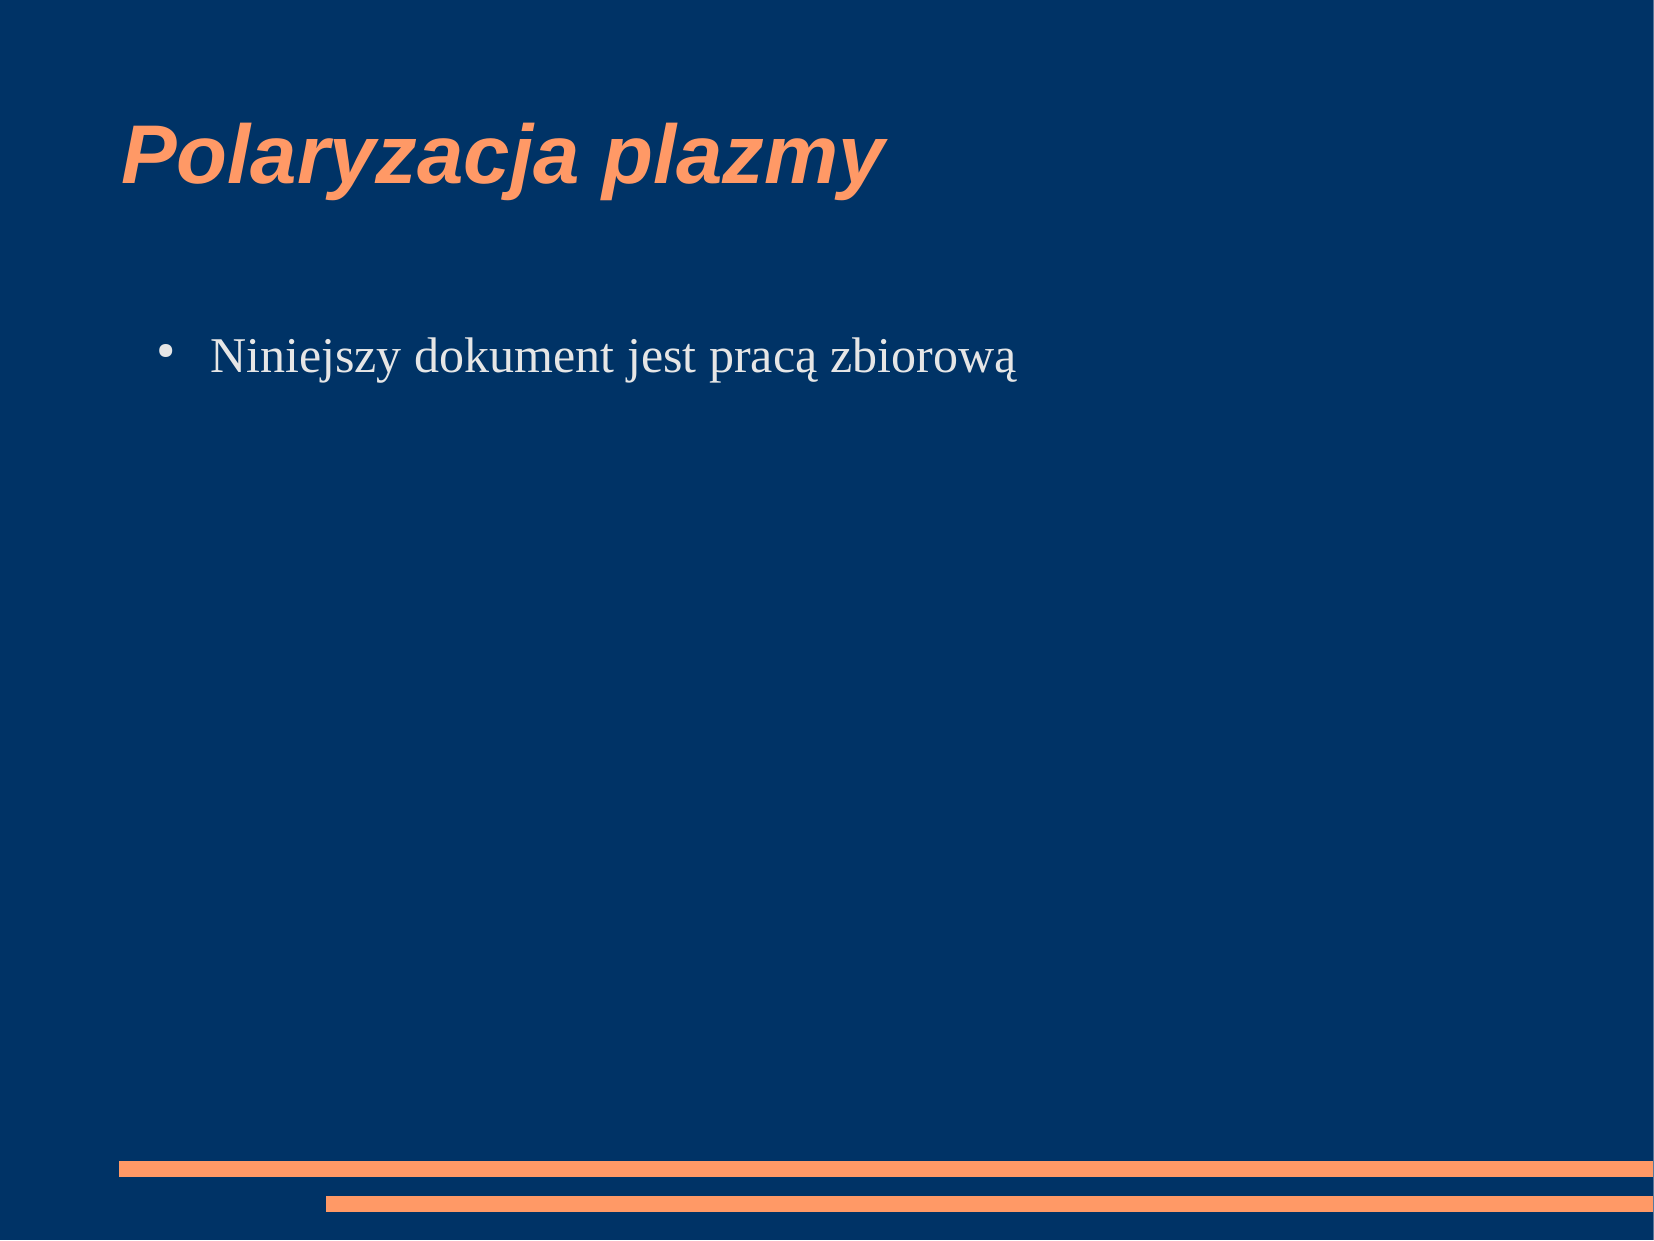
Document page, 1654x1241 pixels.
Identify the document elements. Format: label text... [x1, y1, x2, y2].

list Niniejszy dokument jest pracą zbiorową [121, 322, 1561, 1132]
title Polaryzacja plazmy [121, 46, 1534, 254]
